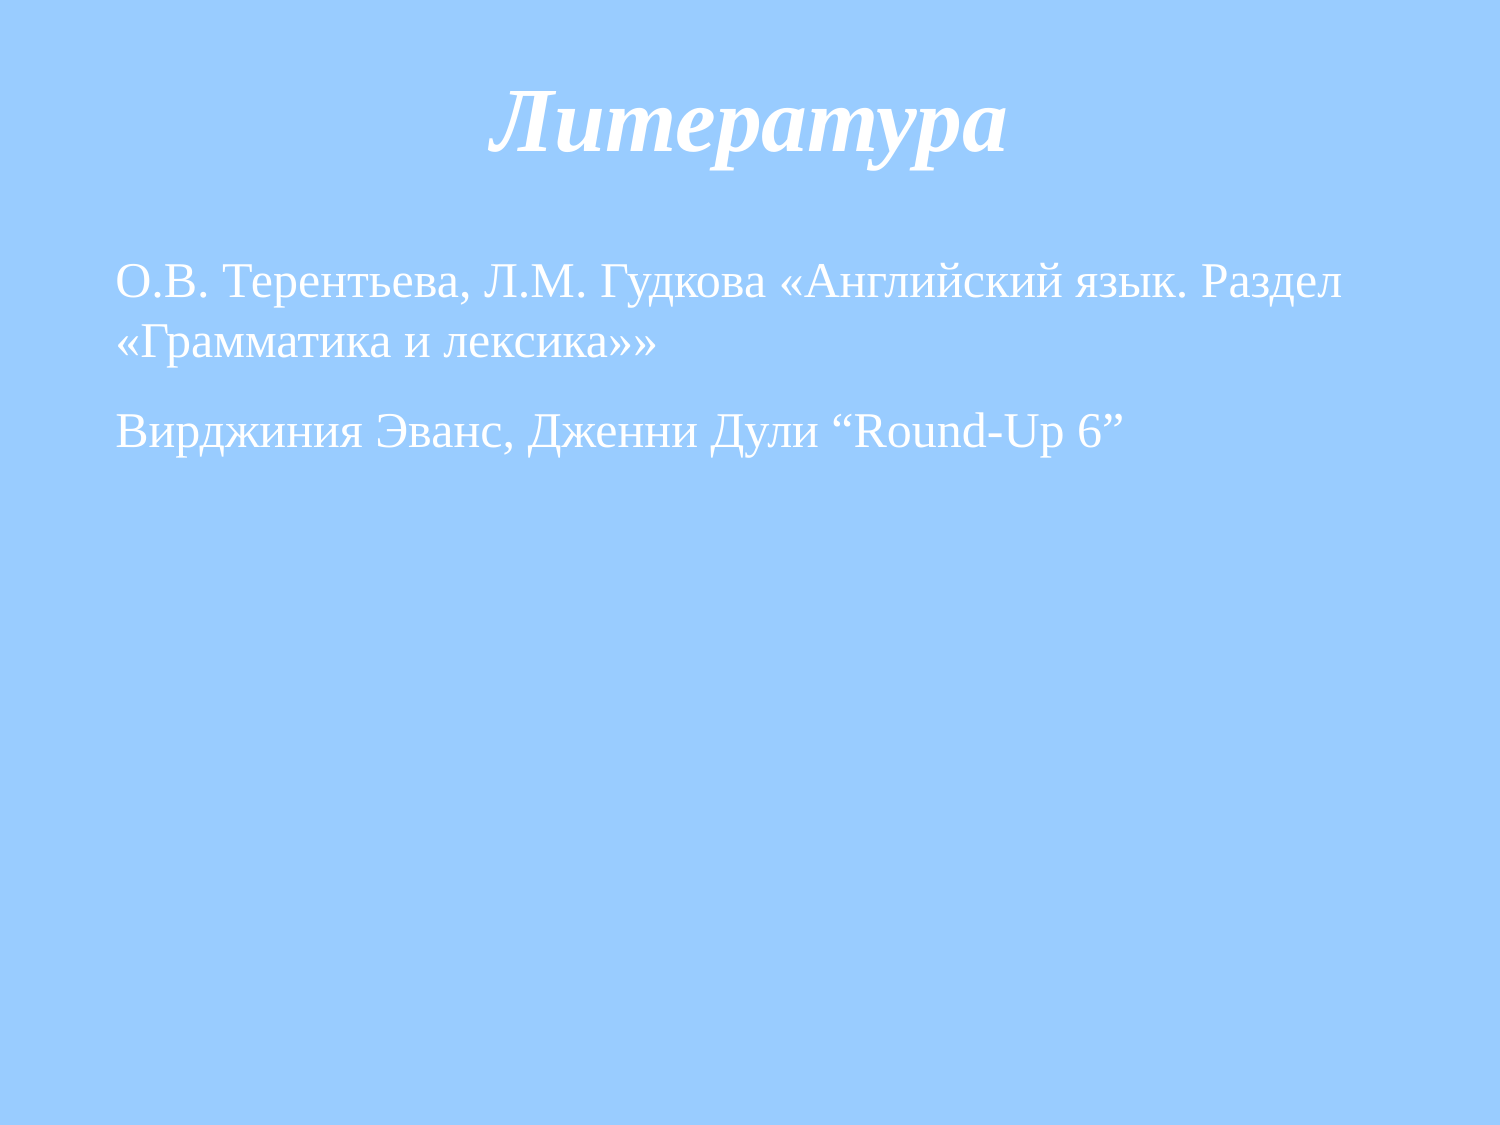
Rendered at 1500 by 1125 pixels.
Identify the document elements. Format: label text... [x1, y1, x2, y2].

title Литература [75, 45, 1425, 233]
list О.В. Терентьева, Л.М. Гудкова «Английский язык. Раздел «Грамматика и лексика»» Вирджиния Эванс, Дженни Дули “Round-Up 6” [100, 232, 1400, 998]
